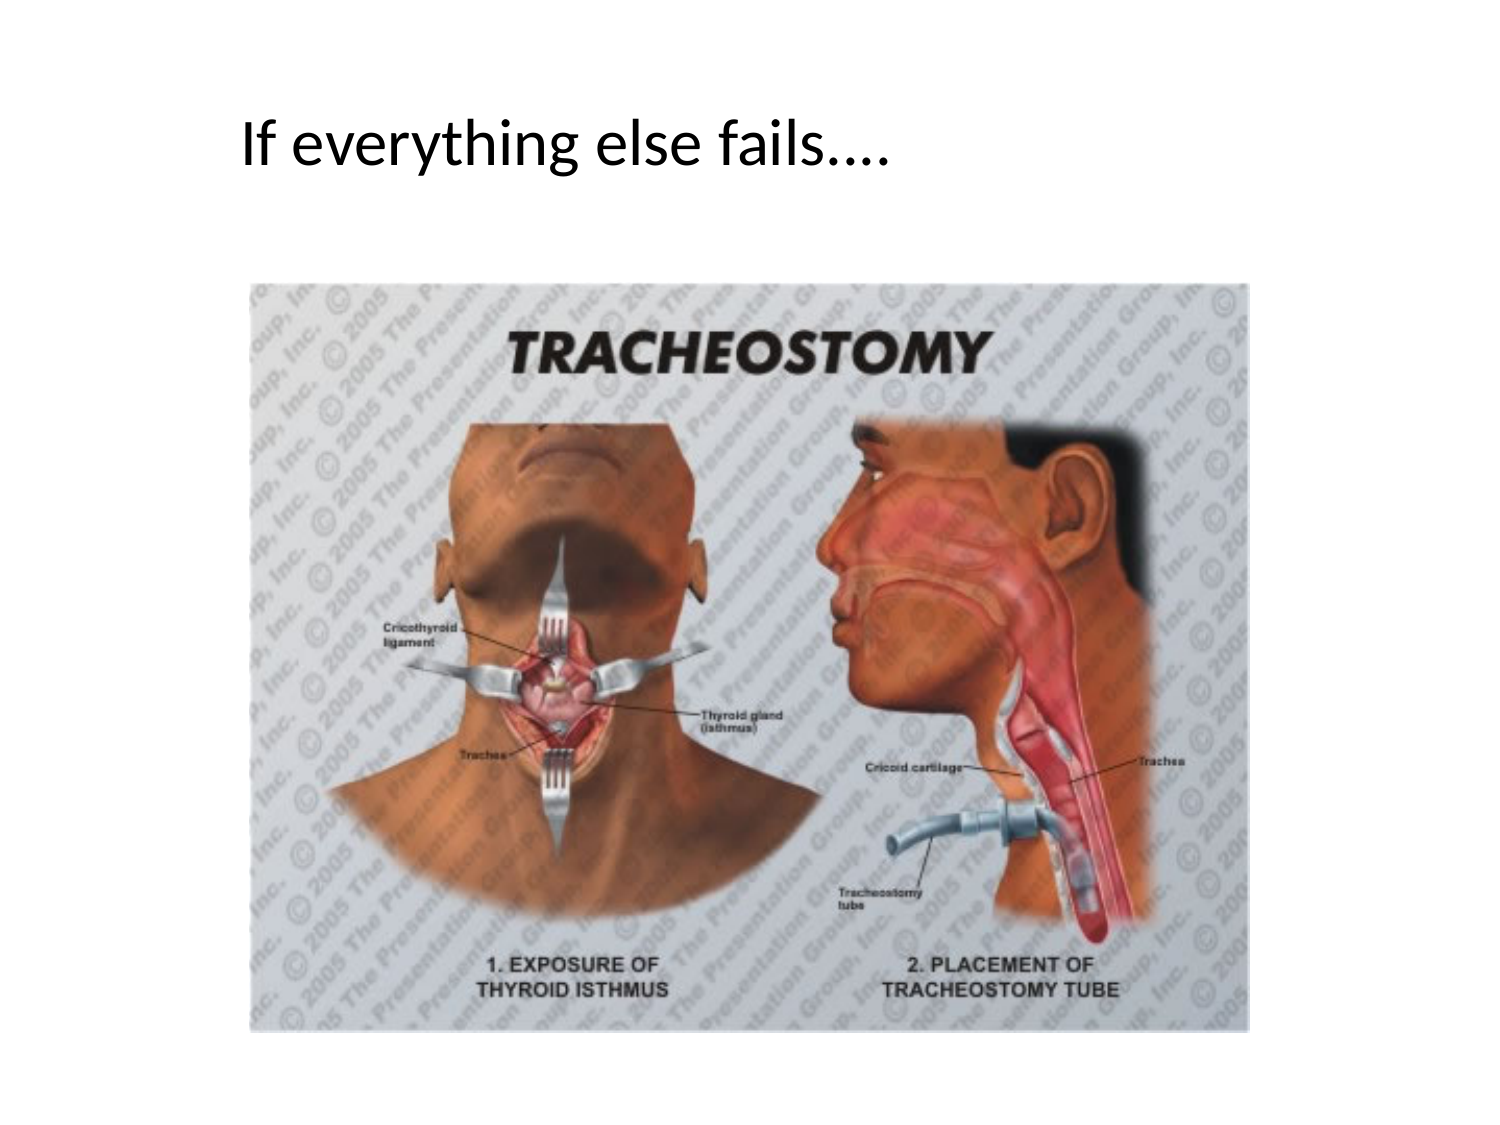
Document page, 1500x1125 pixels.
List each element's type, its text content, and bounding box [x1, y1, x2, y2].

picture [249, 282, 1250, 1033]
title If everything else fails.... [75, 44, 1425, 233]
